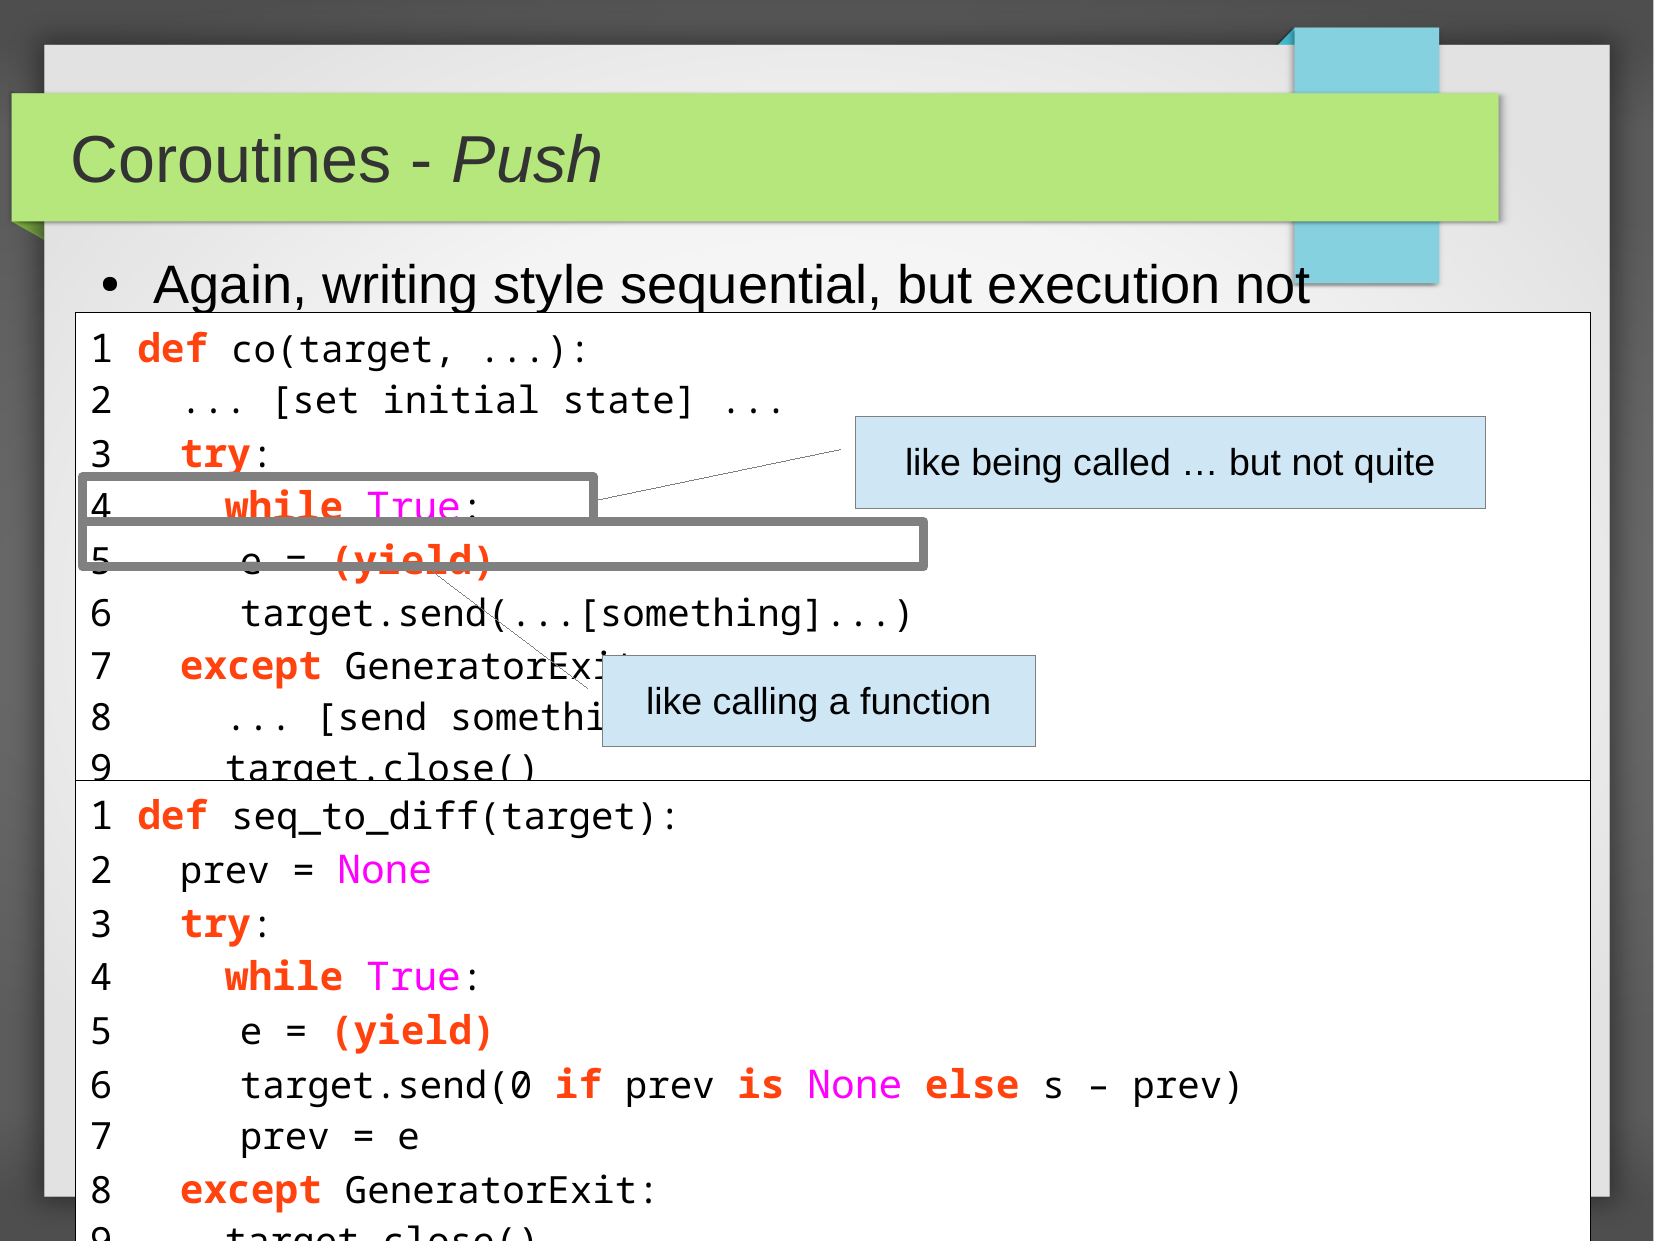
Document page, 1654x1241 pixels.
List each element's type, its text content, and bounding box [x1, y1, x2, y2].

list Again, writing style sequential, but execution not Same example: [82, 255, 1538, 312]
text_box like calling a function [602, 656, 1035, 747]
title Coroutines - Push [70, 106, 1229, 213]
text_box 1 def seq_to_diff(target): 2 prev = None 3 try: 4 while True: 5 e = (yield) 6 target.send(0 if prev is None else s – prev) 7 prev = e 8 except GeneratorExit: 9 target.close() [75, 780, 1591, 1147]
text_box like being called … but not quite [855, 417, 1485, 508]
picture [0, 0, 1654, 1241]
text_box [82, 476, 924, 567]
text_box 1 def co(target, ...): 2 ... [set initial state] ... 3 try: 4 while True: 5 e = (yield) 6 target.send(...[something]...) 7 except GeneratorExit: 8 ... [send something] ... 9 target.close() [75, 312, 1591, 714]
